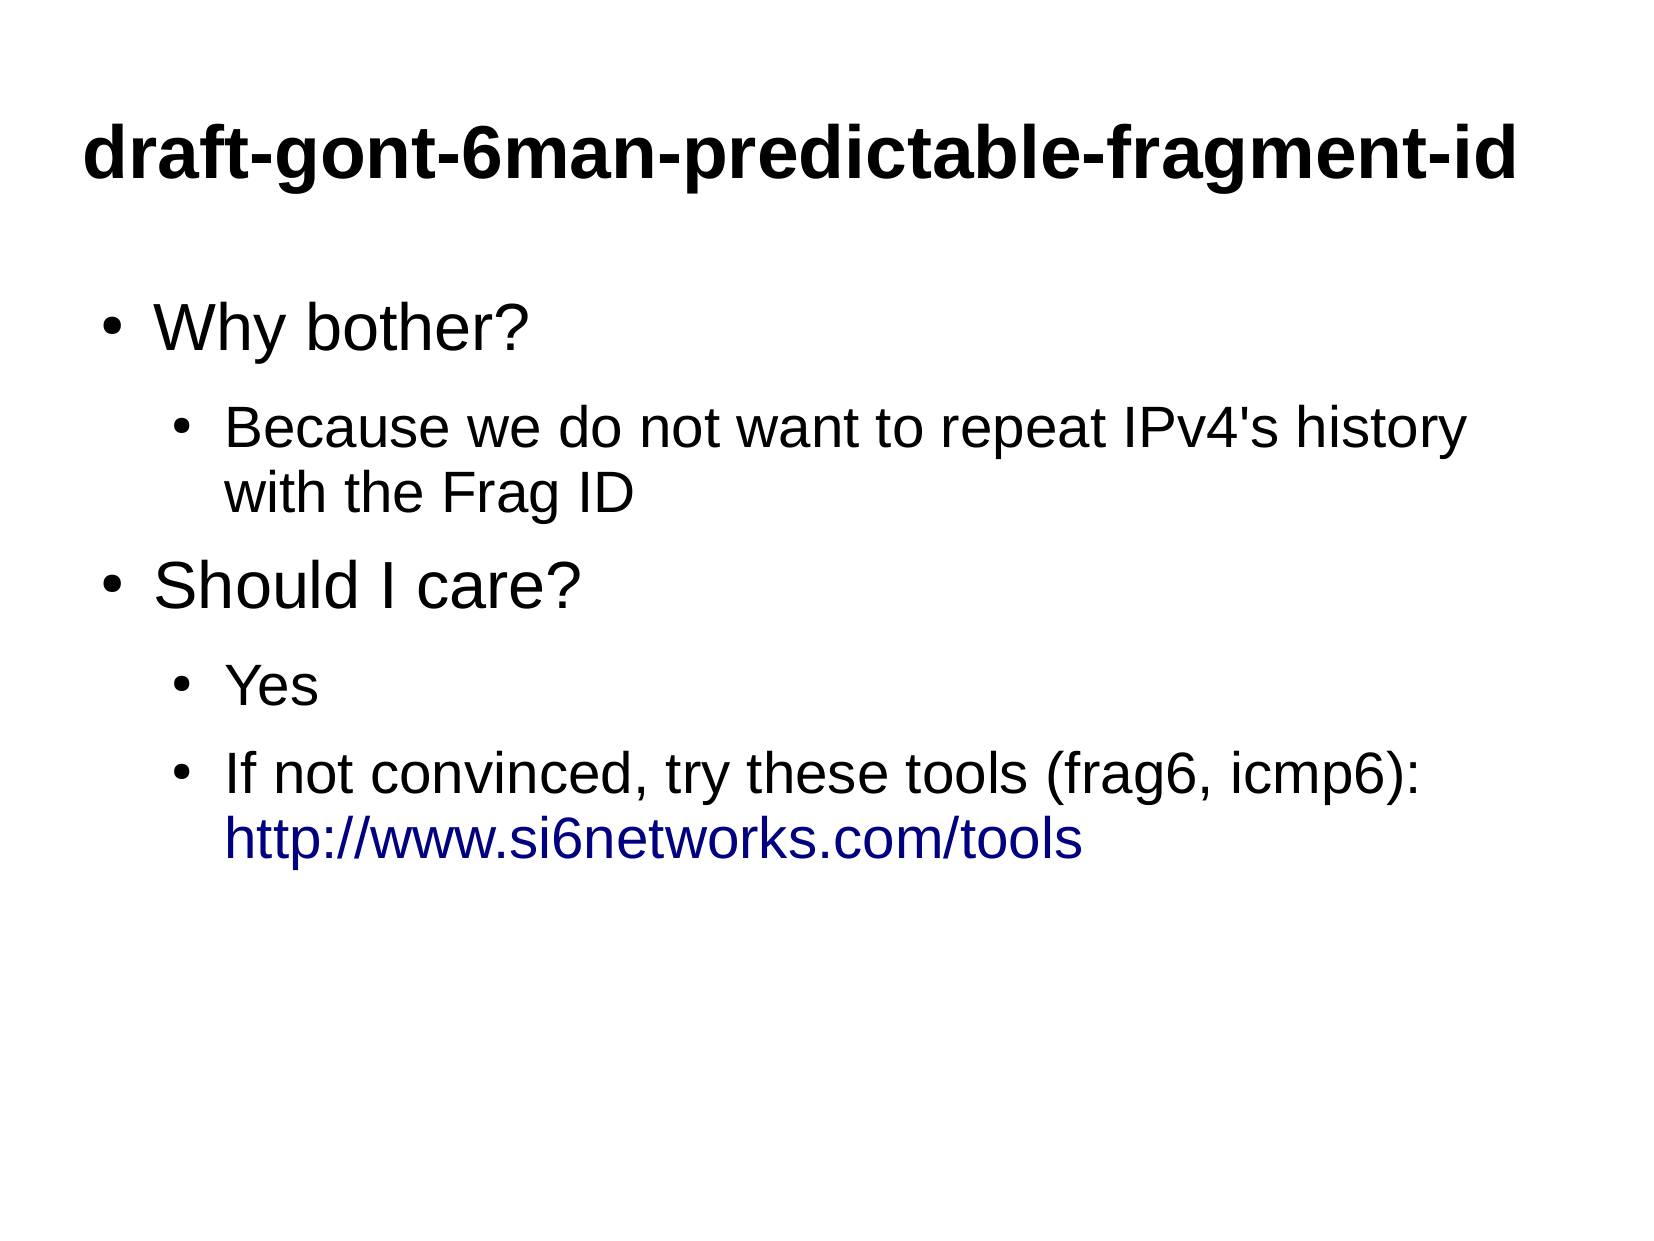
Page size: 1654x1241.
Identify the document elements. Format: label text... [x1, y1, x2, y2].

title draft-gont-6man-predictable-fragment-id [82, 49, 1571, 257]
list Why bother? Because we do not want to repeat IPv4's history with the Frag ID Should I care? Yes If not convinced, try these tools (frag6, icmp6): http://www.si6networks.com/tools [82, 290, 1571, 1109]
